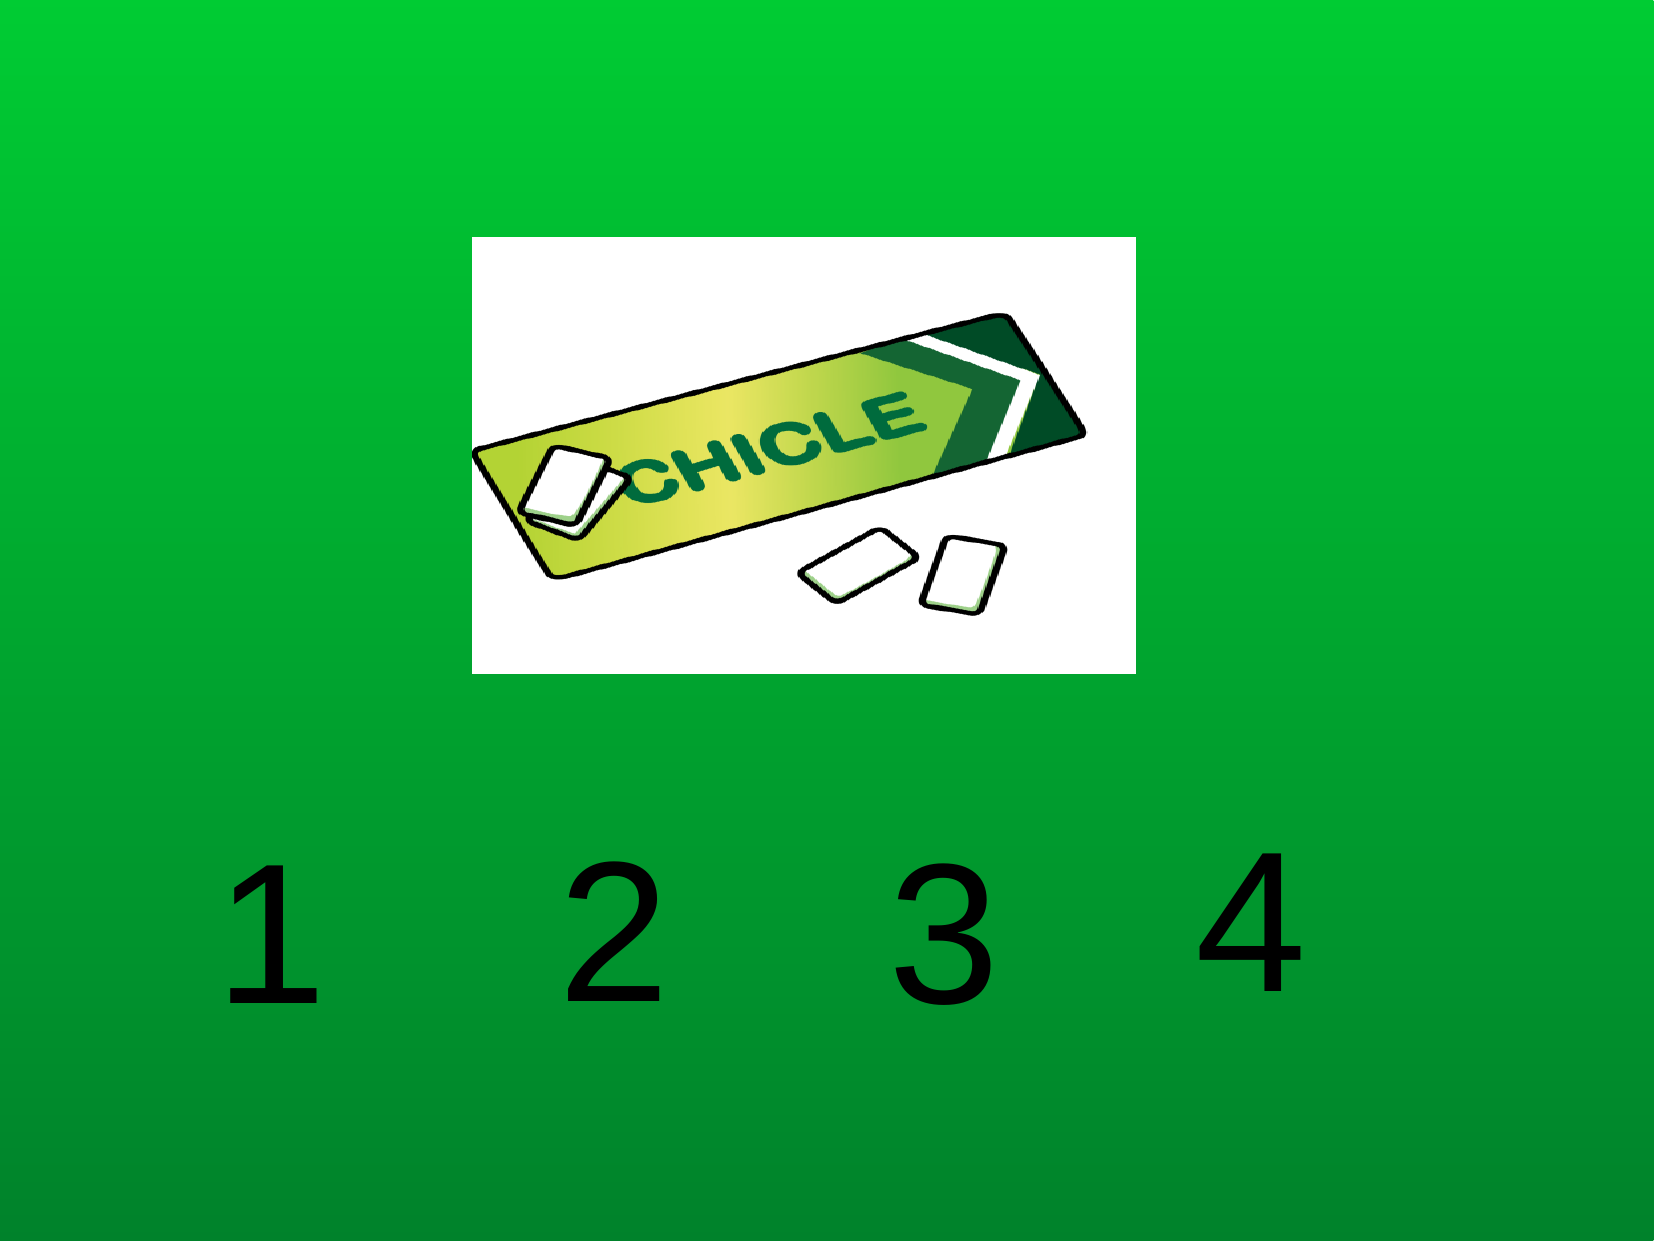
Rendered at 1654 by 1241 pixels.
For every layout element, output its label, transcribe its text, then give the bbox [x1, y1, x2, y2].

text_box 3 [874, 814, 1111, 1054]
text_box 1 [200, 814, 438, 1054]
text_box 2 [543, 812, 780, 1052]
text_box 4 [1181, 803, 1418, 1042]
picture [472, 237, 1136, 674]
